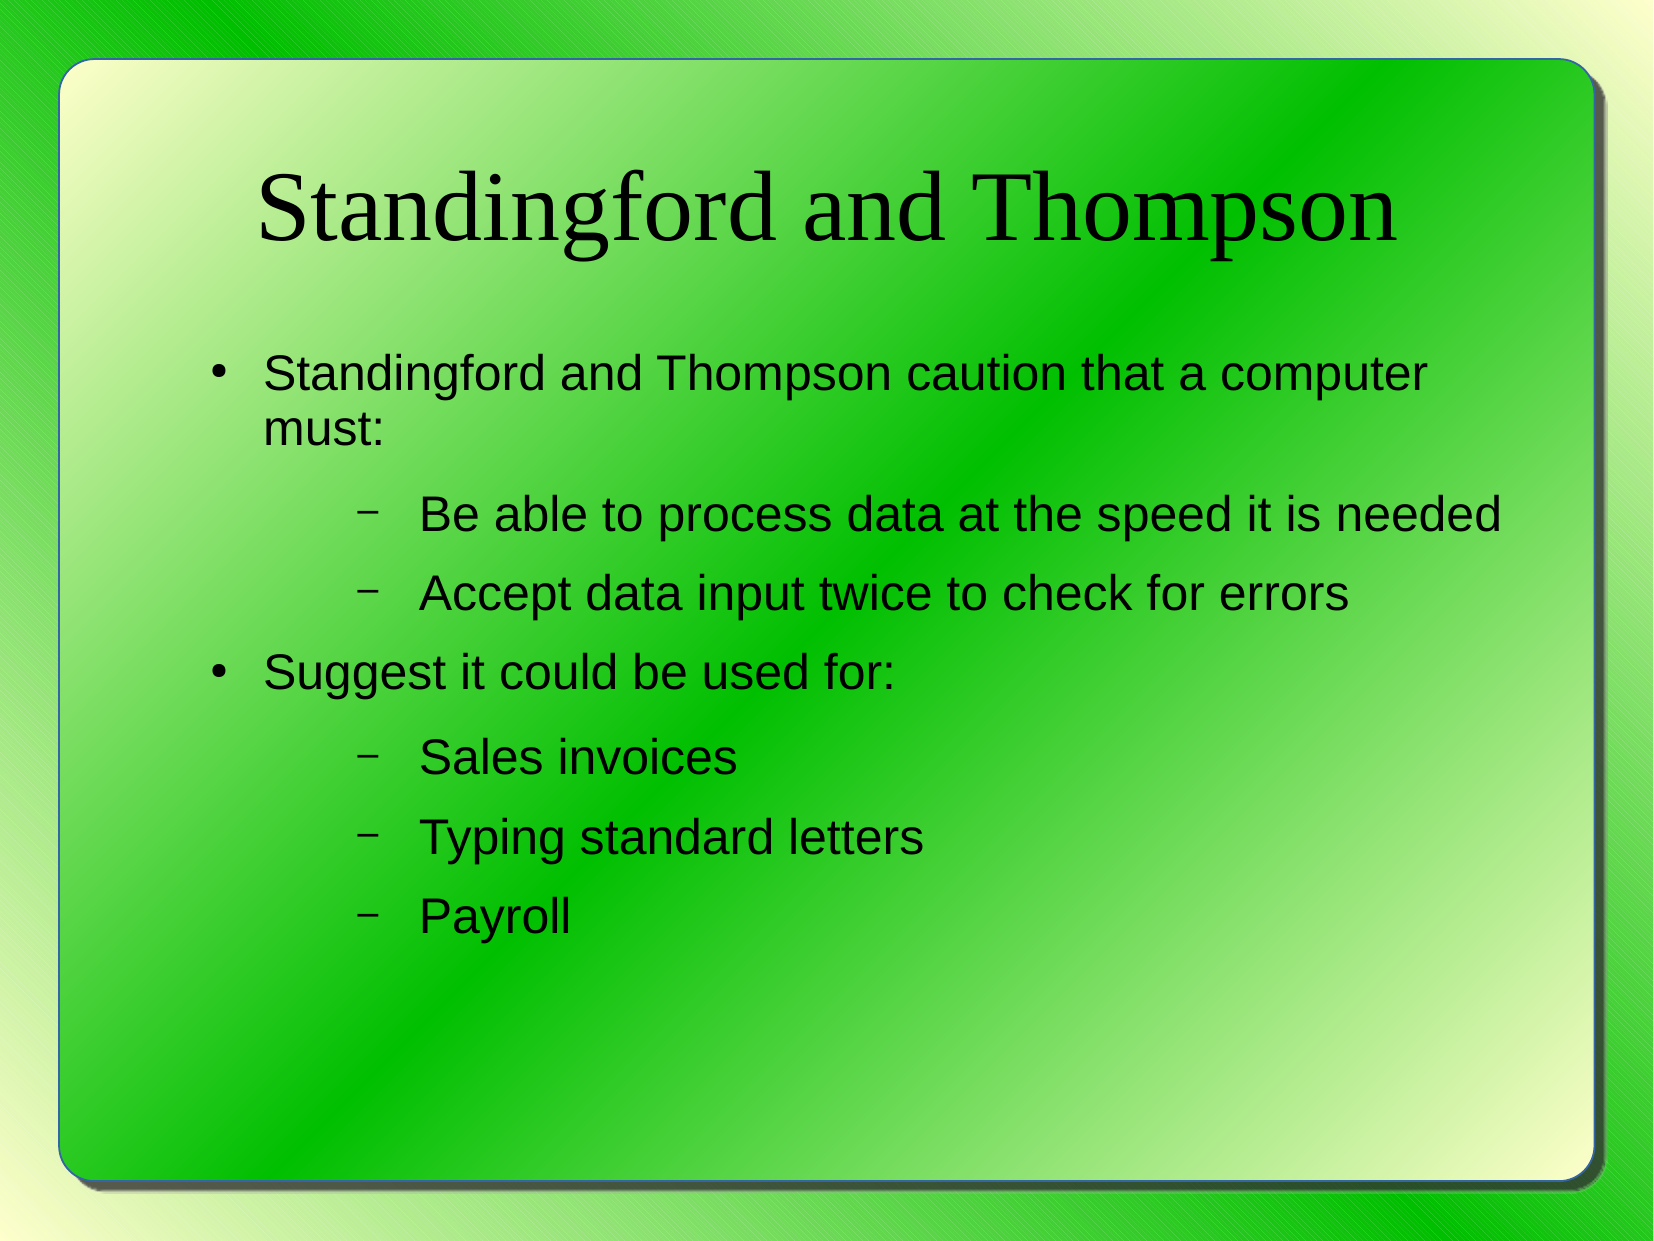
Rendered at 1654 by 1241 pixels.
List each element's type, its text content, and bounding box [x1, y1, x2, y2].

title Standingford and Thompson [121, 102, 1534, 310]
list Standingford and Thompson caution that a computer must: Be able to process data at the speed it is needed Accept data input twice to check for errors Suggest it could be used for: Sales invoices Typing standard letters Payroll [121, 344, 1534, 1127]
